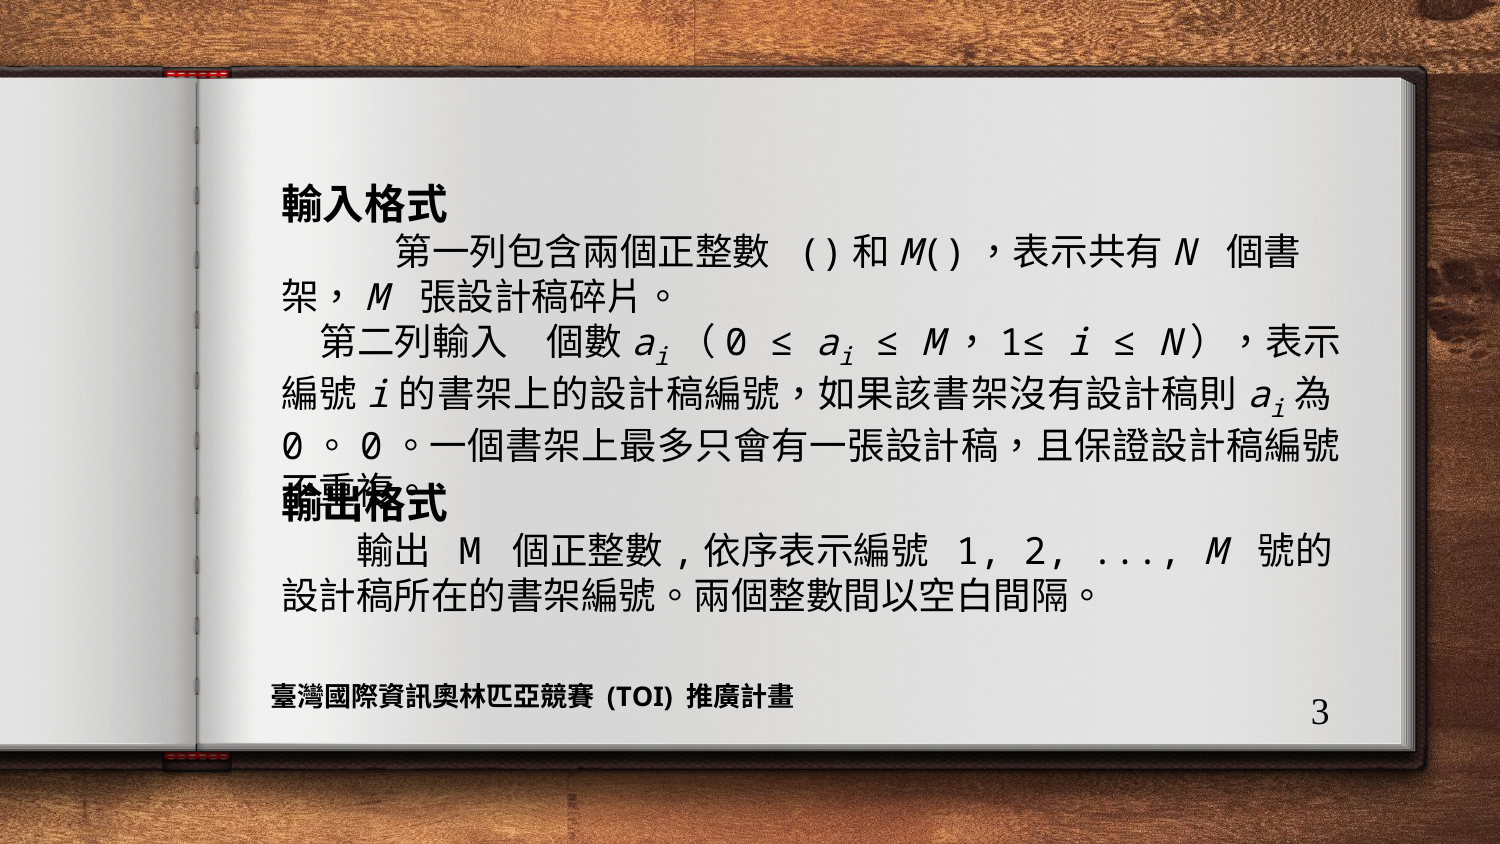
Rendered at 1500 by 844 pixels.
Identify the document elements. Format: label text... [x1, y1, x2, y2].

text_box 輸入格式 第一列包含兩個正整數 ()和M()，表示共有N 個書架，M 張設計稿碎片。 第二列輸入 個數ai（0 ≤ ai ≤ M，1≤ i ≤ N），表示編號i的書架上的設計稿編號，如果該書架沒有設計稿則ai為0。0。一個書架上最多只會有一張設計稿，且保證設計稿編號不重複。 [266, 171, 1356, 470]
text_box 3 [1295, 672, 1386, 737]
text_box 輸出格式 輸出 M 個正整數,依序表示編號 1, 2, ..., M 號的設計稿所在的書架編號。兩個整數間以空白間隔。 [266, 470, 1368, 625]
